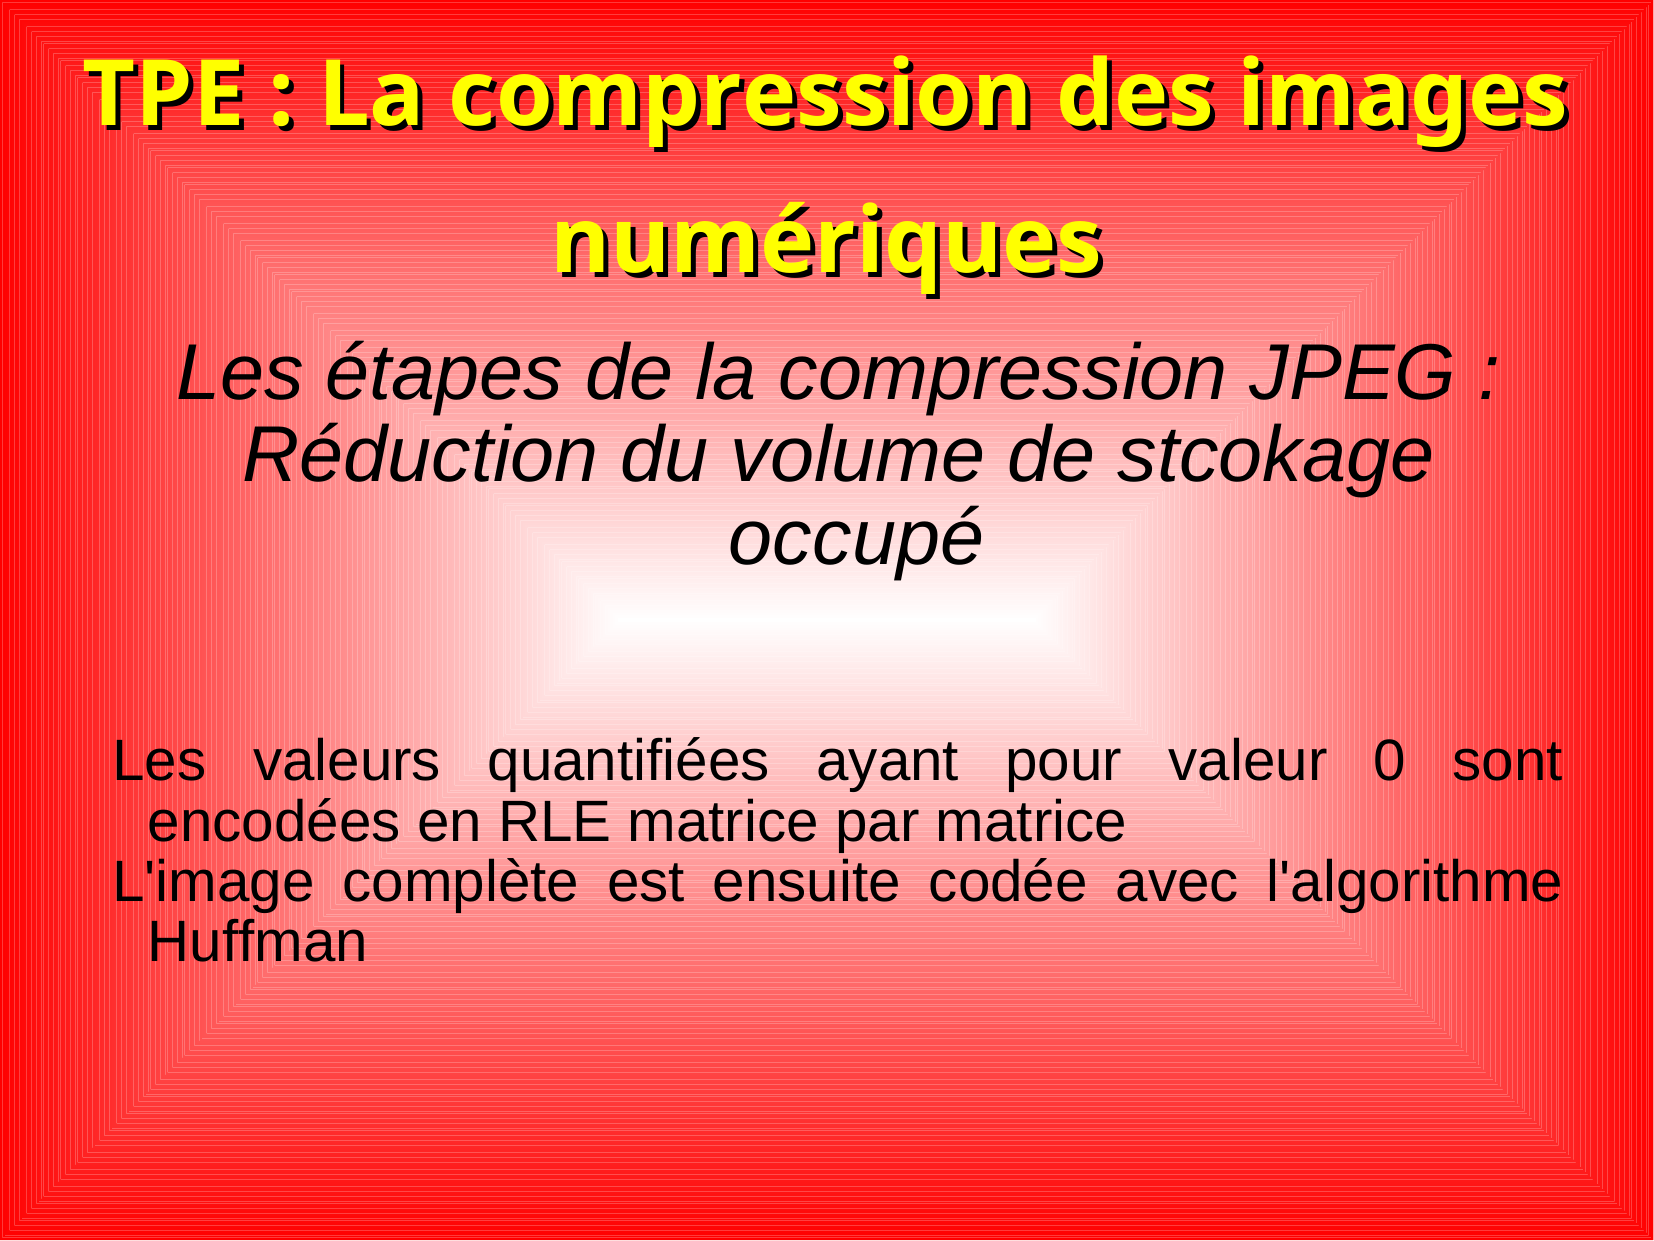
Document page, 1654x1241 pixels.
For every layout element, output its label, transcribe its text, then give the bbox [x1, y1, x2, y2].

title TPE : La compression des images numériques [82, 14, 1571, 292]
subtitle Les étapes de la compression JPEG : Réduction du volume de stcokage occupé Les valeurs quantifiées ayant pour valeur 0 sont encodées en RLE matrice par matrice L'image complète est ensuite codée avec l'algorithme Huffman [77, 244, 1565, 1063]
